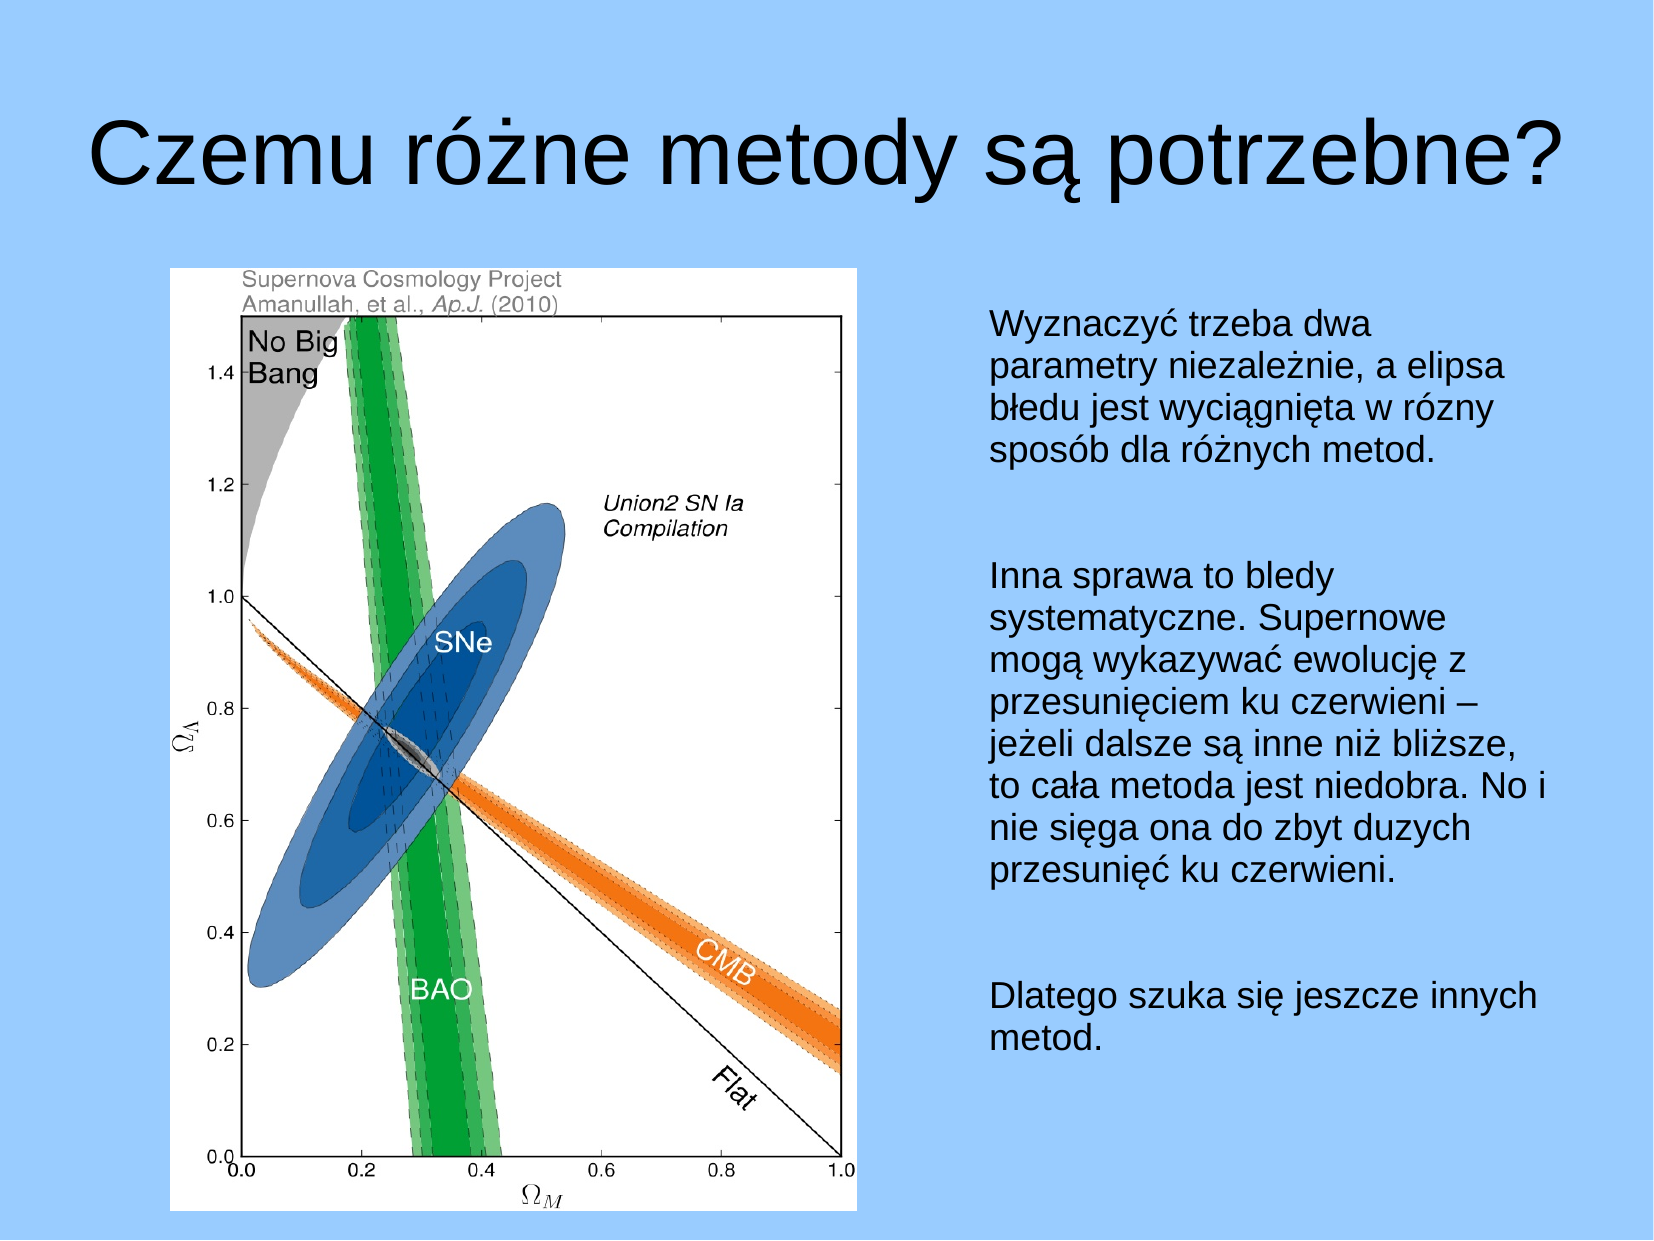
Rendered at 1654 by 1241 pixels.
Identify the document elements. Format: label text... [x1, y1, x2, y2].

title Czemu różne metody są potrzebne? [82, 49, 1571, 257]
text_box Wyznaczyć trzeba dwa parametry niezależnie, a elipsa błedu jest wyciągnięta w rózny sposób dla różnych metod. Inna sprawa to bledy systematyczne. Supernowe mogą wykazywać ewolucję z przesunięciem ku czerwieni – jeżeli dalsze są inne niż bliższe, to cała metoda jest niedobra. No i nie sięga ona do zbyt duzych przesunięć ku czerwieni. Dlatego szuka się jeszcze innych metod. [974, 295, 1565, 1067]
picture [170, 268, 857, 1211]
